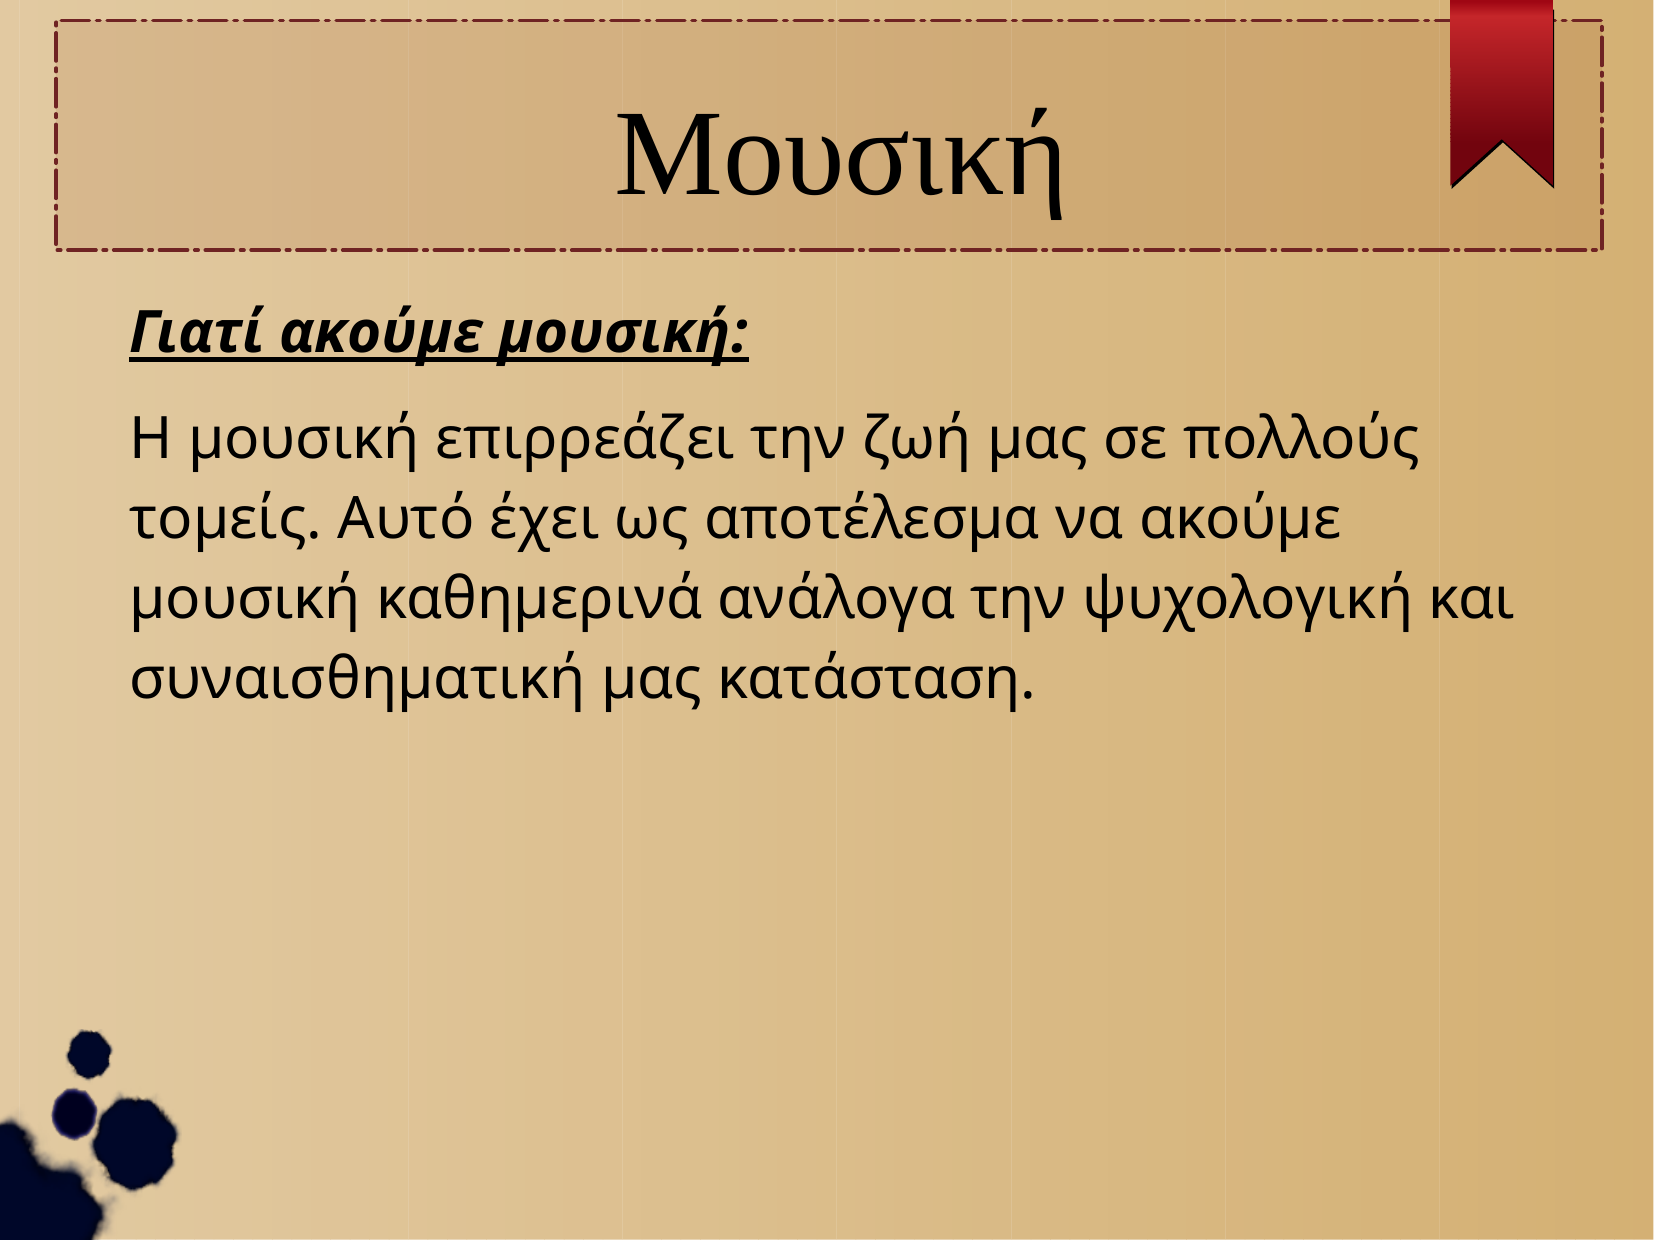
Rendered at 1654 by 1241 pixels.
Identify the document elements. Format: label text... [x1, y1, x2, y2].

list Γιατί ακούμε μουσική: Η μουσική επιρρεάζει την ζωή μας σε πολλούς τομείς. Αυτό έχει ως αποτέλεσμα να ακούμε μουσική καθημερινά ανάλογα την ψυχολογική και συναισθηματική μας κατάσταση. [82, 290, 1571, 1040]
title Μουσική [82, 49, 1571, 257]
